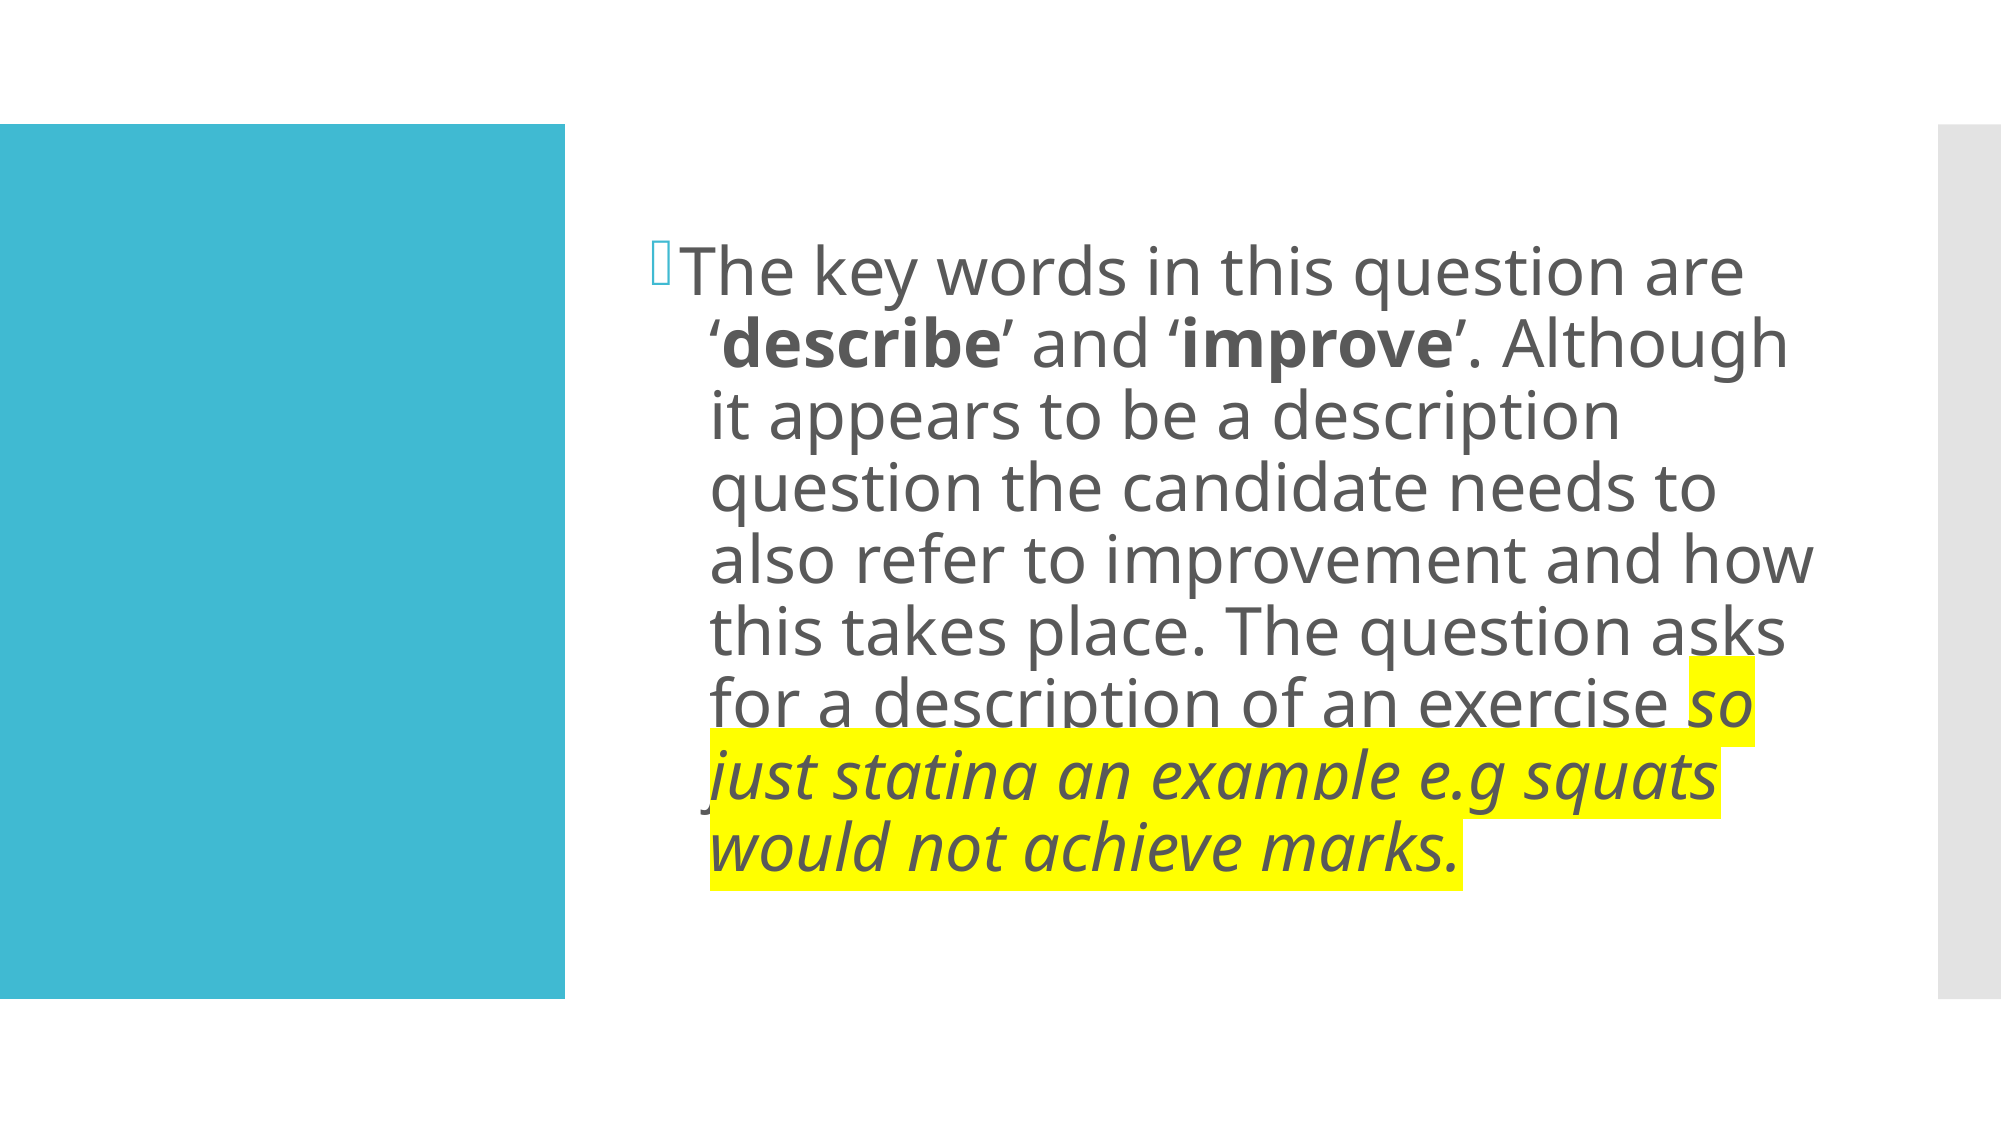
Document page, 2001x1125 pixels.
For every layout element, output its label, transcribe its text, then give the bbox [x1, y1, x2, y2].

list The key words in this question are ‘describe’ and ‘improve’. Although it appears to be a description question the candidate needs to also refer to improvement and how this takes place. The question asks for a description of an exercise so just stating an example e.g squats would not achieve marks. [634, 141, 1835, 982]
